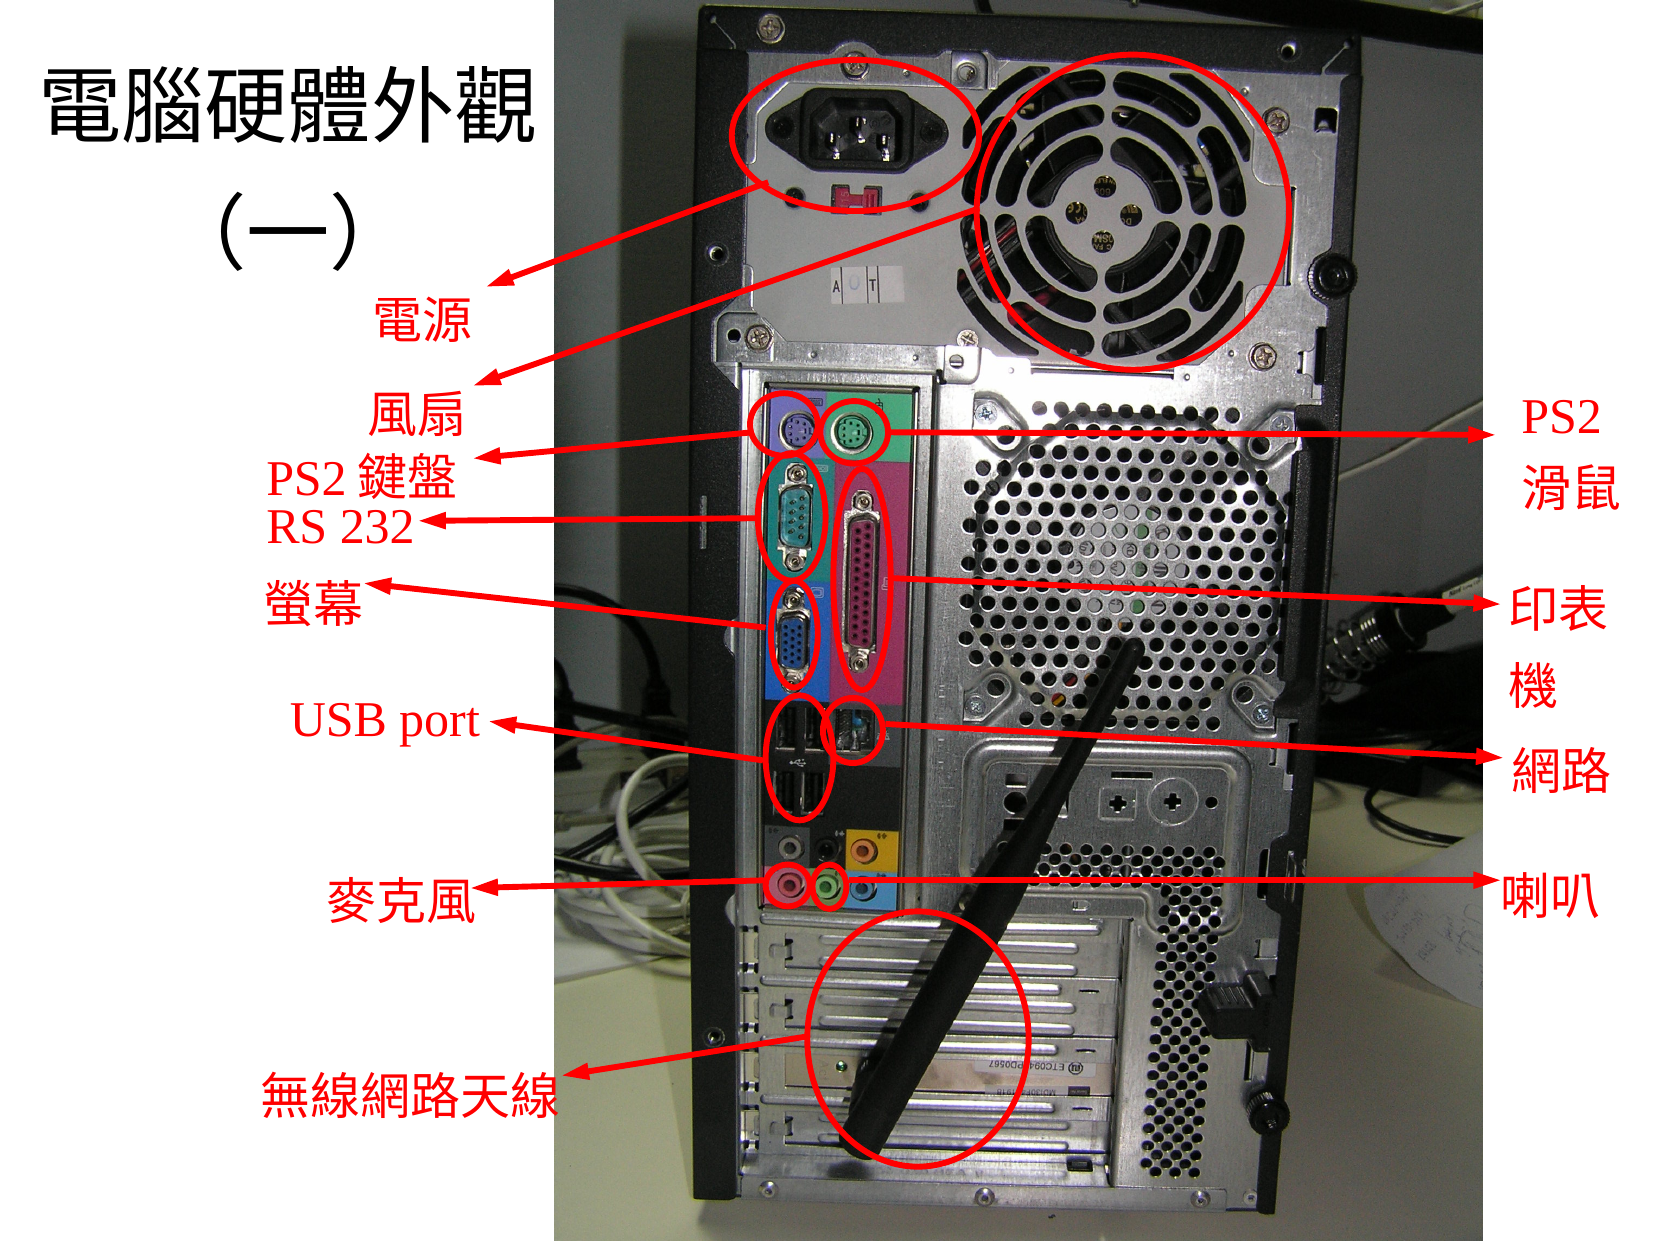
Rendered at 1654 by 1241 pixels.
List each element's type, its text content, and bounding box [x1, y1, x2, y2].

picture [761, 458, 822, 577]
picture [769, 868, 806, 903]
text_box 電源 [369, 273, 476, 332]
picture [837, 473, 887, 686]
text_box PS2 滑鼠 [1518, 382, 1625, 500]
picture [824, 405, 885, 460]
picture [753, 397, 814, 452]
title 電腦硬體外觀（一） [0, 15, 554, 305]
text_box 麥克風 [323, 854, 480, 913]
picture [774, 584, 814, 684]
text_box 風扇 [364, 367, 471, 426]
picture [769, 699, 830, 817]
text_box PS2鍵盤 [263, 429, 461, 492]
picture [829, 701, 879, 760]
text_box 印表 機 [1505, 562, 1612, 677]
picture [980, 58, 1286, 366]
picture [865, 436, 1483, 600]
picture [554, 728, 1483, 882]
text_box 螢幕 [260, 557, 367, 616]
picture [554, 0, 1483, 447]
text_box 無線網路天線 [257, 1049, 564, 1108]
text_box USB port [286, 685, 484, 747]
picture [554, 440, 1483, 757]
text_box 網路 [1508, 724, 1615, 783]
picture [735, 63, 976, 208]
picture [554, 436, 773, 516]
text_box 喇叭 [1497, 849, 1604, 908]
picture [554, 883, 1483, 1241]
picture [811, 915, 1025, 1163]
text_box RS 232 [263, 492, 418, 554]
picture [816, 868, 843, 905]
